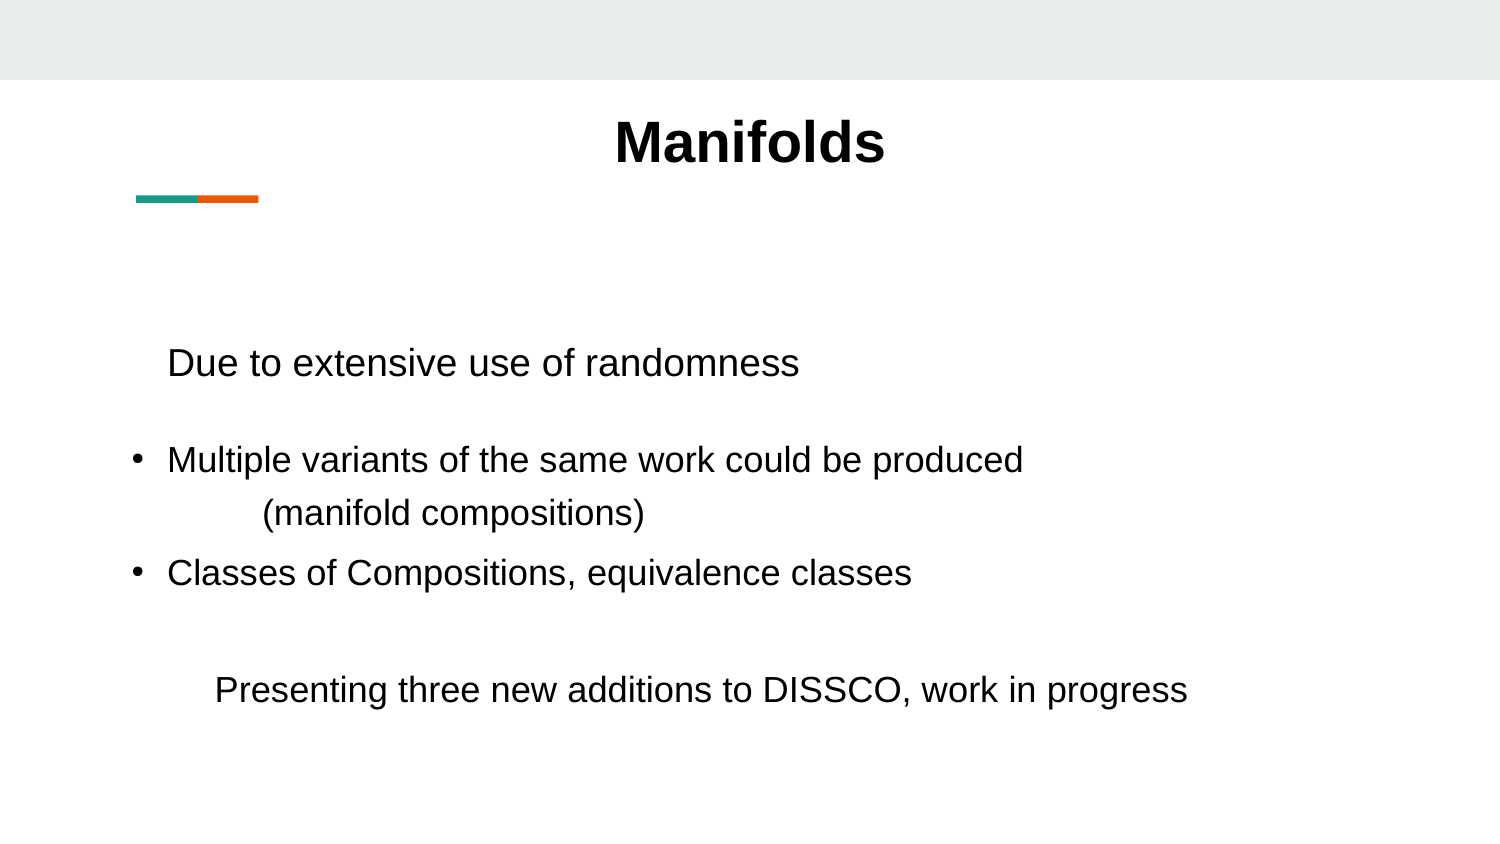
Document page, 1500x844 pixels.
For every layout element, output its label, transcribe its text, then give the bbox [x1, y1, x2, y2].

list Due to extensive use of randomness Multiple variants of the same work could be produced (manifold compositions) Classes of Compositions, equivalence classes Presenting three new additions to DISSCO, work in progress [119, 341, 1381, 712]
title Manifolds [119, 90, 1381, 196]
